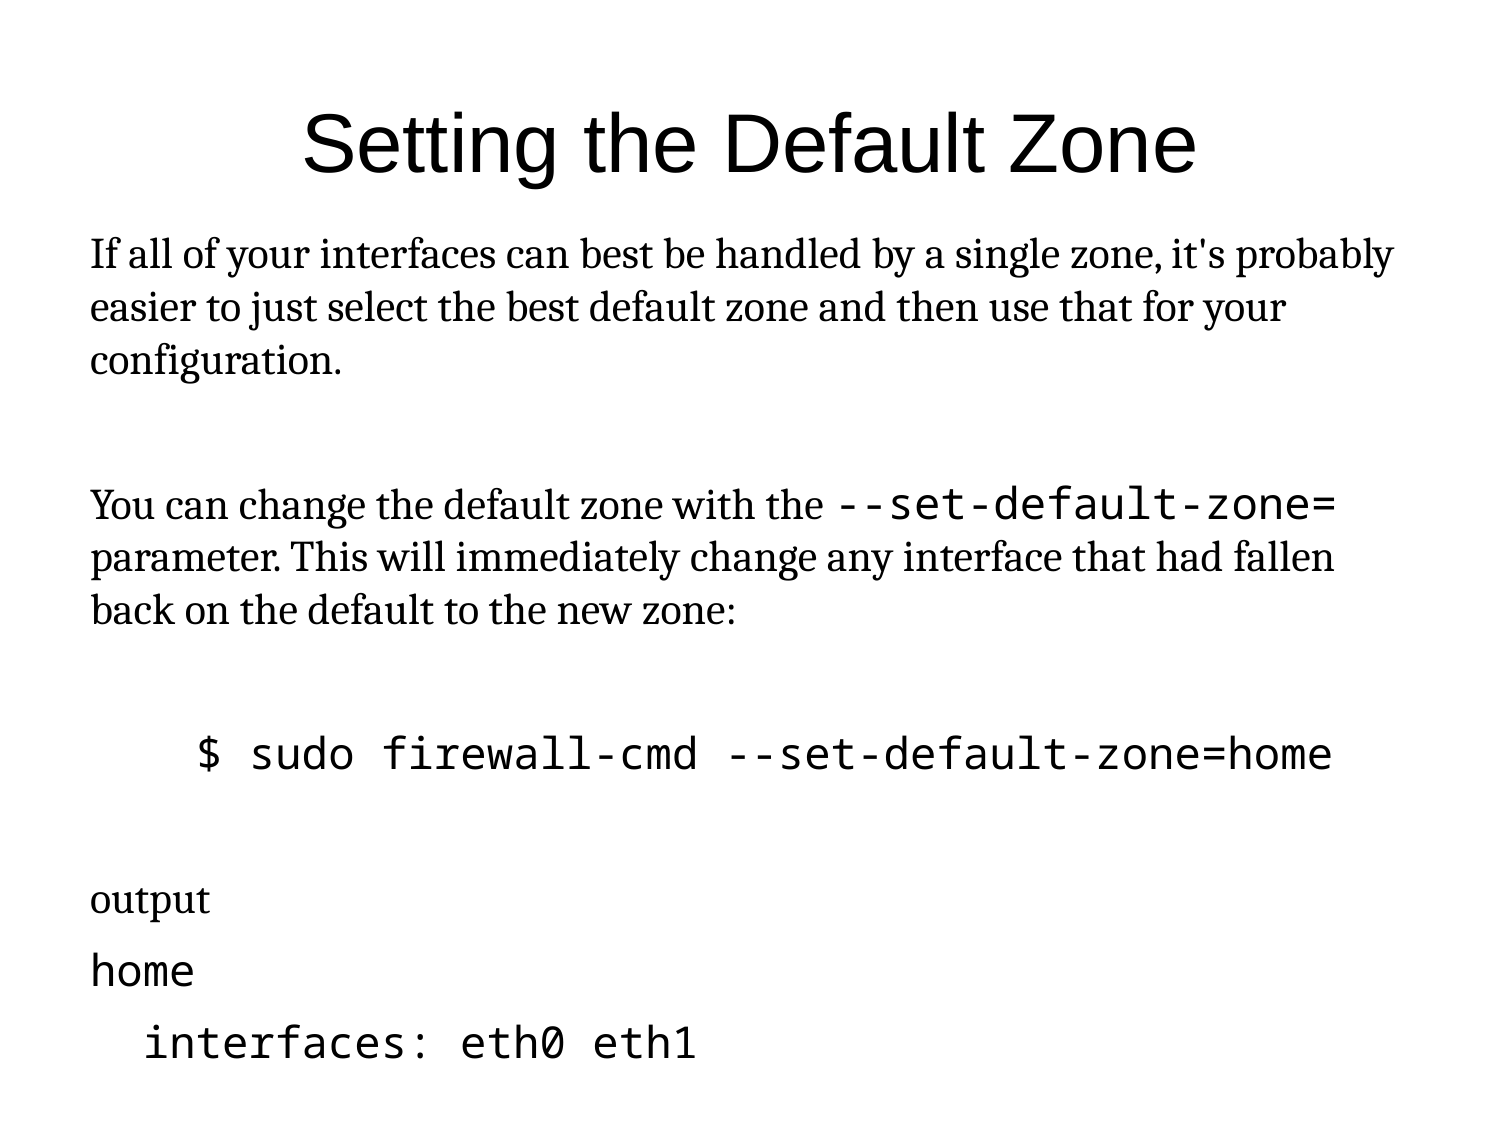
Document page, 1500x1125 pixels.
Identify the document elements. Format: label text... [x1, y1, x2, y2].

list If all of your interfaces can best be handled by a single zone, it's probably easier to just select the best default zone and then use that for your configuration. You can change the default zone with the --set-default-zone= parameter. This will immediately change any interface that had fallen back on the default to the new zone: $ sudo firewall-cmd --set-default-zone=home output home interfaces: eth0 eth1 [75, 217, 1425, 1081]
title Setting the Default Zone [75, 45, 1425, 217]
